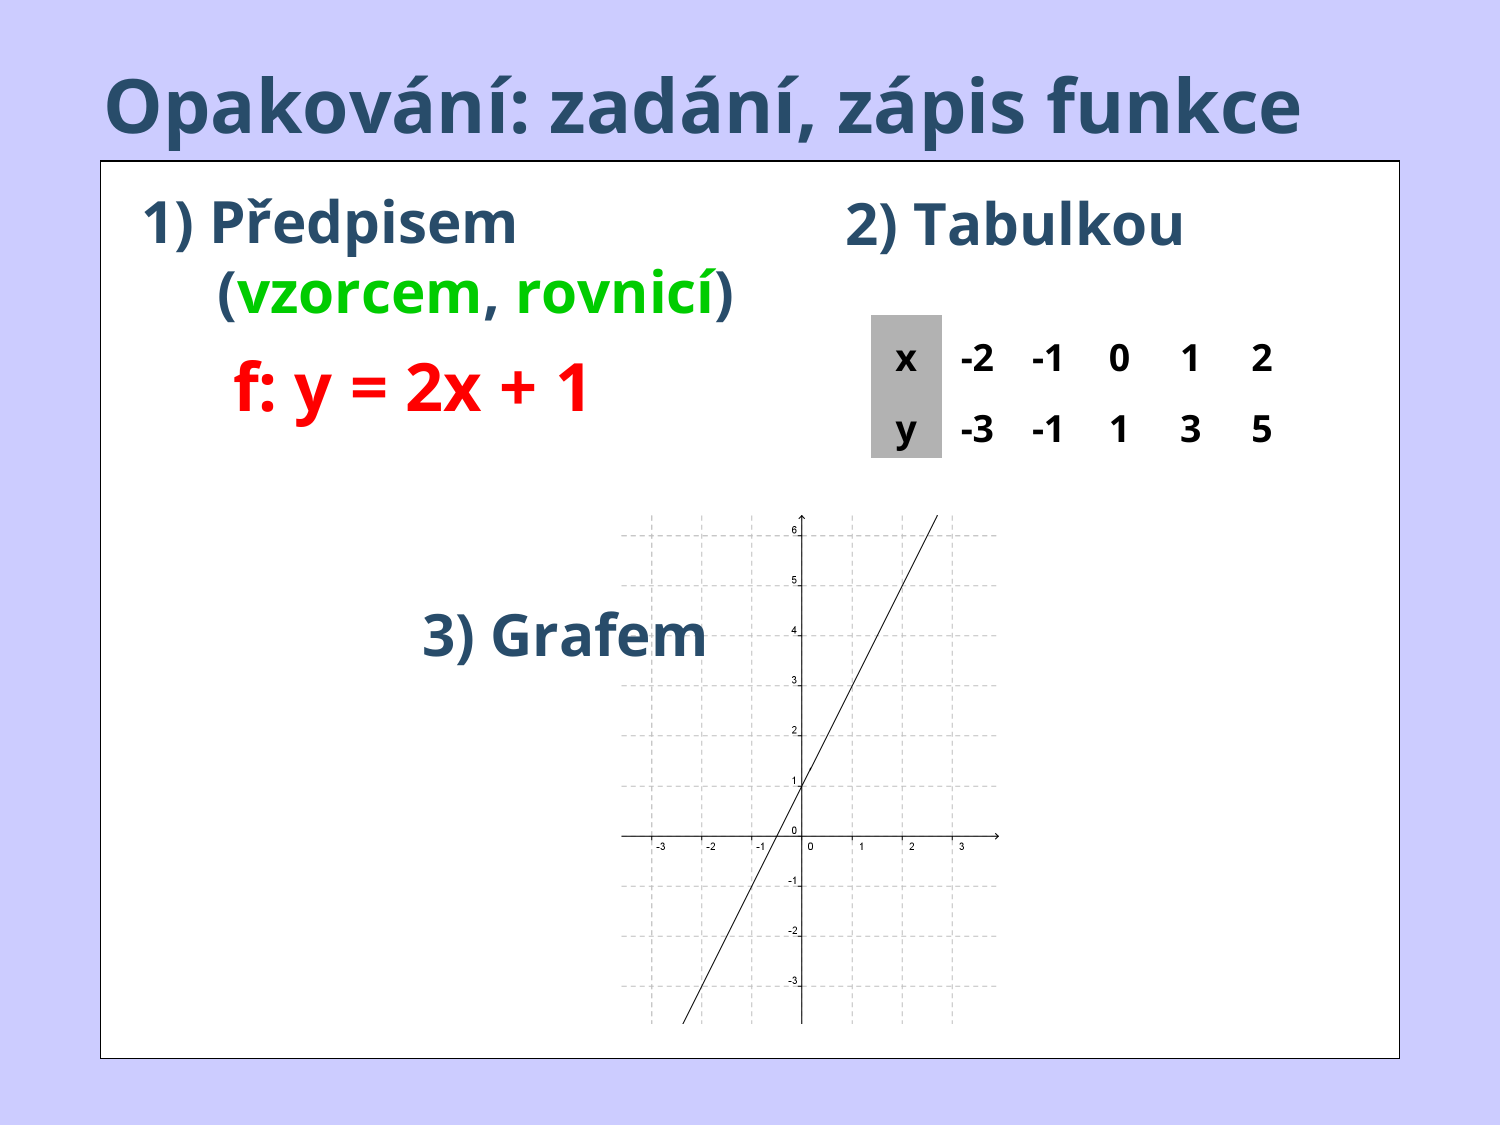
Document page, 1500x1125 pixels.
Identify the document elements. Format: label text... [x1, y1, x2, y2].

table_header 1 [1155, 315, 1227, 386]
table_cell -3 [942, 386, 1013, 458]
table_header -2 [942, 315, 1013, 386]
table_cell 3 [1155, 386, 1227, 458]
table_cell 5 [1227, 386, 1298, 458]
table_header 0 [1084, 315, 1155, 386]
title Opakování: zadání, zápis funkce [88, 39, 1414, 190]
text_box [100, 190, 1400, 1059]
text_box 1) Předpisem (vzorcem, rovnicí) [126, 207, 786, 303]
table_cell -1 [1013, 386, 1084, 458]
text_box 2) Tabulkou [830, 174, 1365, 270]
text_box f: y = 2x + 1 [218, 337, 691, 433]
table_cell y [871, 386, 942, 458]
table_header 2 [1227, 315, 1298, 386]
table_cell 1 [1084, 386, 1155, 458]
picture [621, 515, 999, 1024]
text_box 3) Grafem [407, 586, 916, 681]
table_header -1 [1013, 315, 1084, 386]
table_header x [871, 315, 942, 386]
